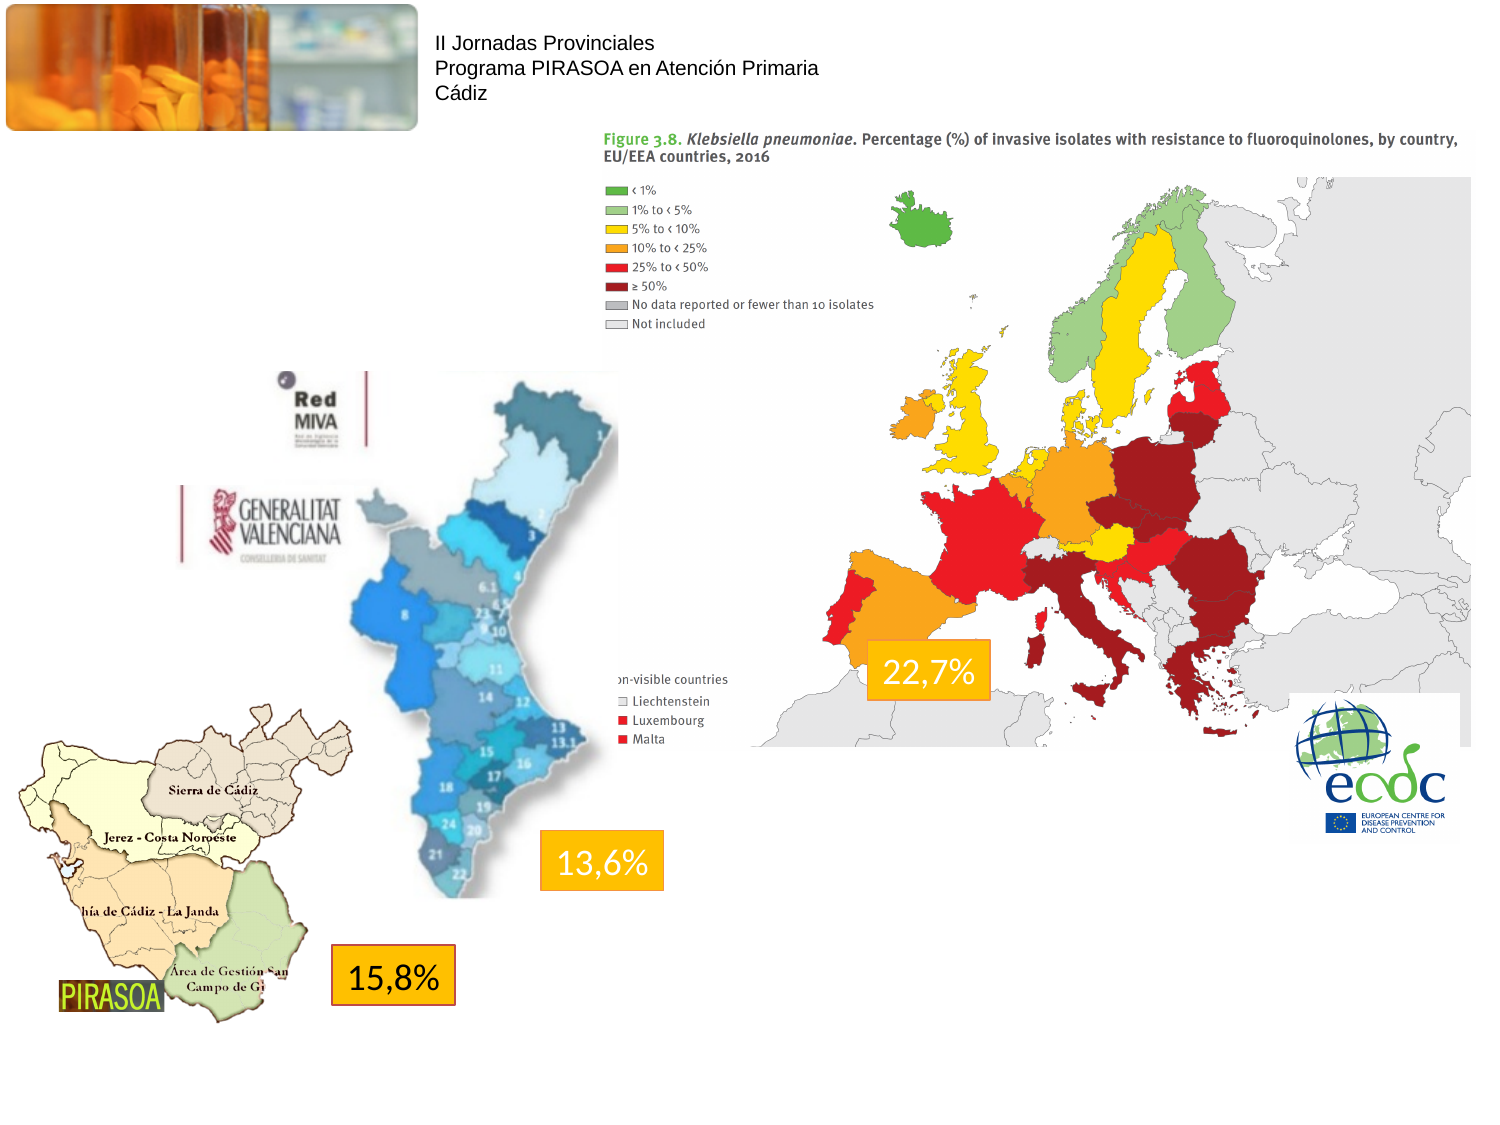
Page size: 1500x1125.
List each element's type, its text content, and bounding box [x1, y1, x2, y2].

text_box II Jornadas Provinciales Programa PIRASOA en Atención Primaria Cádiz [420, 22, 882, 112]
text_box 22,7% [867, 640, 991, 700]
text_box 13,6% [540, 830, 664, 891]
picture [5, 4, 420, 131]
text_box 15,8% [332, 945, 455, 1006]
picture [0, 130, 1476, 1034]
